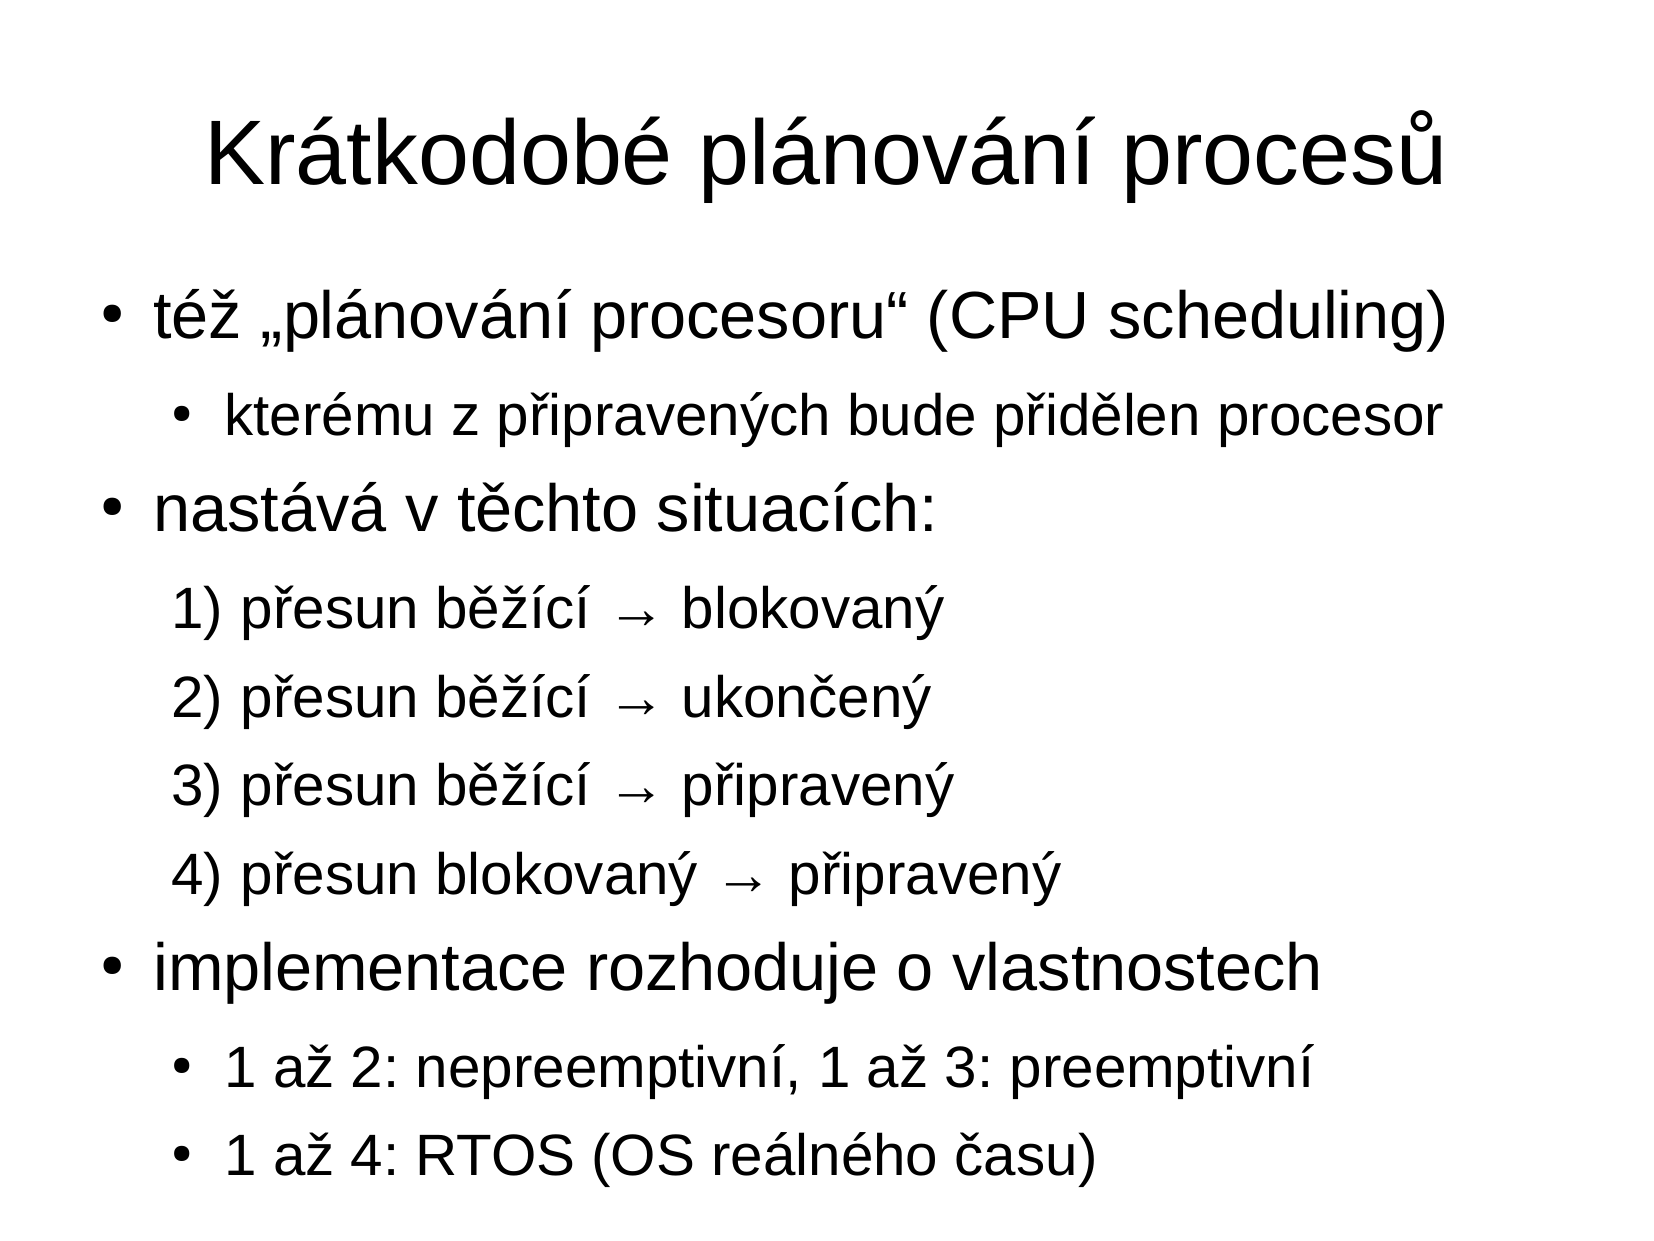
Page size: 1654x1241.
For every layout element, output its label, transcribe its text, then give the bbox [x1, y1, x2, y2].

list též „plánování procesoru“ (CPU scheduling) kterému z připravených bude přidělen procesor nastává v těchto situacích: přesun běžící → blokovaný přesun běžící → ukončený přesun běžící → připravený přesun blokovaný → připravený implementace rozhoduje o vlastnostech 1 až 2: nepreemptivní, 1 až 3: preemptivní 1 až 4: RTOS (OS reálného času) [82, 278, 1571, 1189]
title Krátkodobé plánování procesů [82, 56, 1571, 250]
